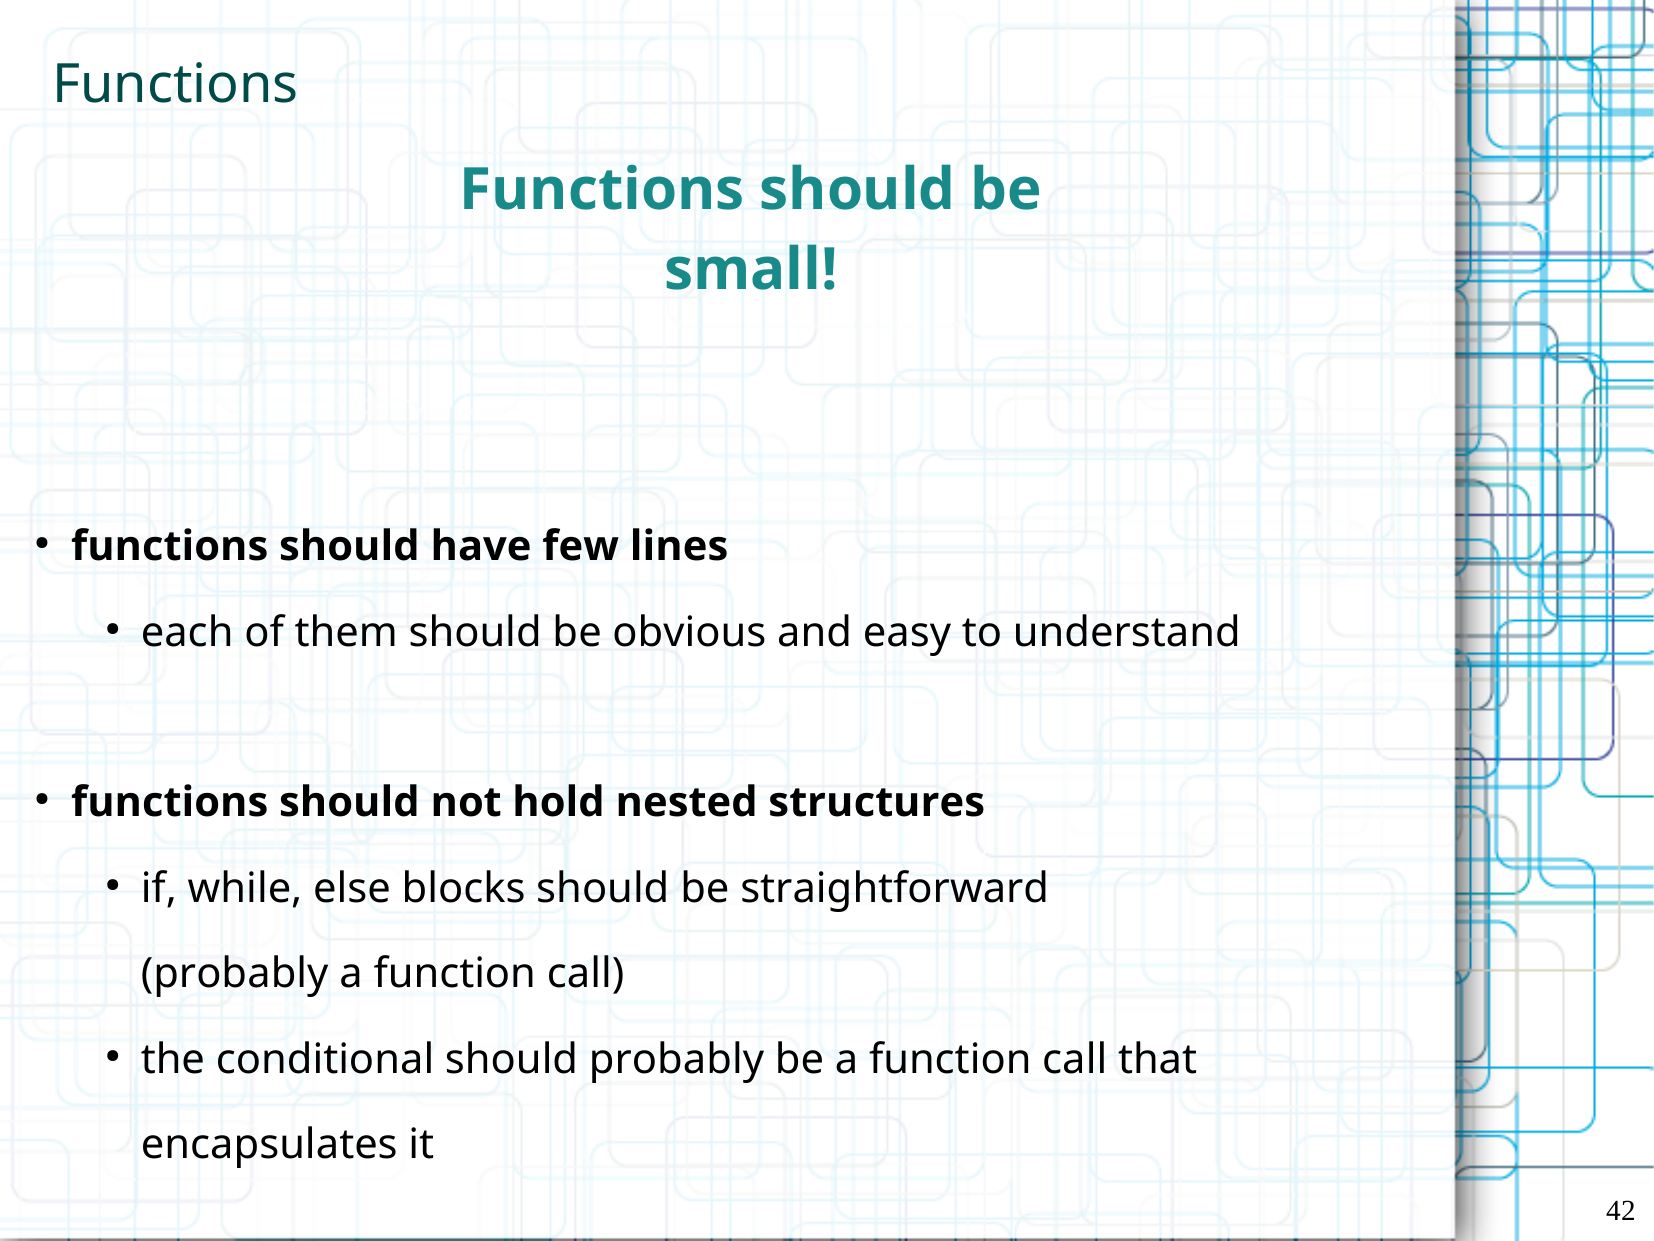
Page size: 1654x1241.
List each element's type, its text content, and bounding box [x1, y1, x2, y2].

text_box Functions [37, 37, 676, 113]
text_box Functions should be small! [363, 140, 1139, 320]
text_box functions should have few lines each of them should be obvious and easy to understand functions should not hold nested structures if, while, else blocks should be straightforward (probably a function call) the conditional should probably be a function call that encapsulates it [19, 337, 1445, 994]
picture [0, 0, 1654, 1241]
